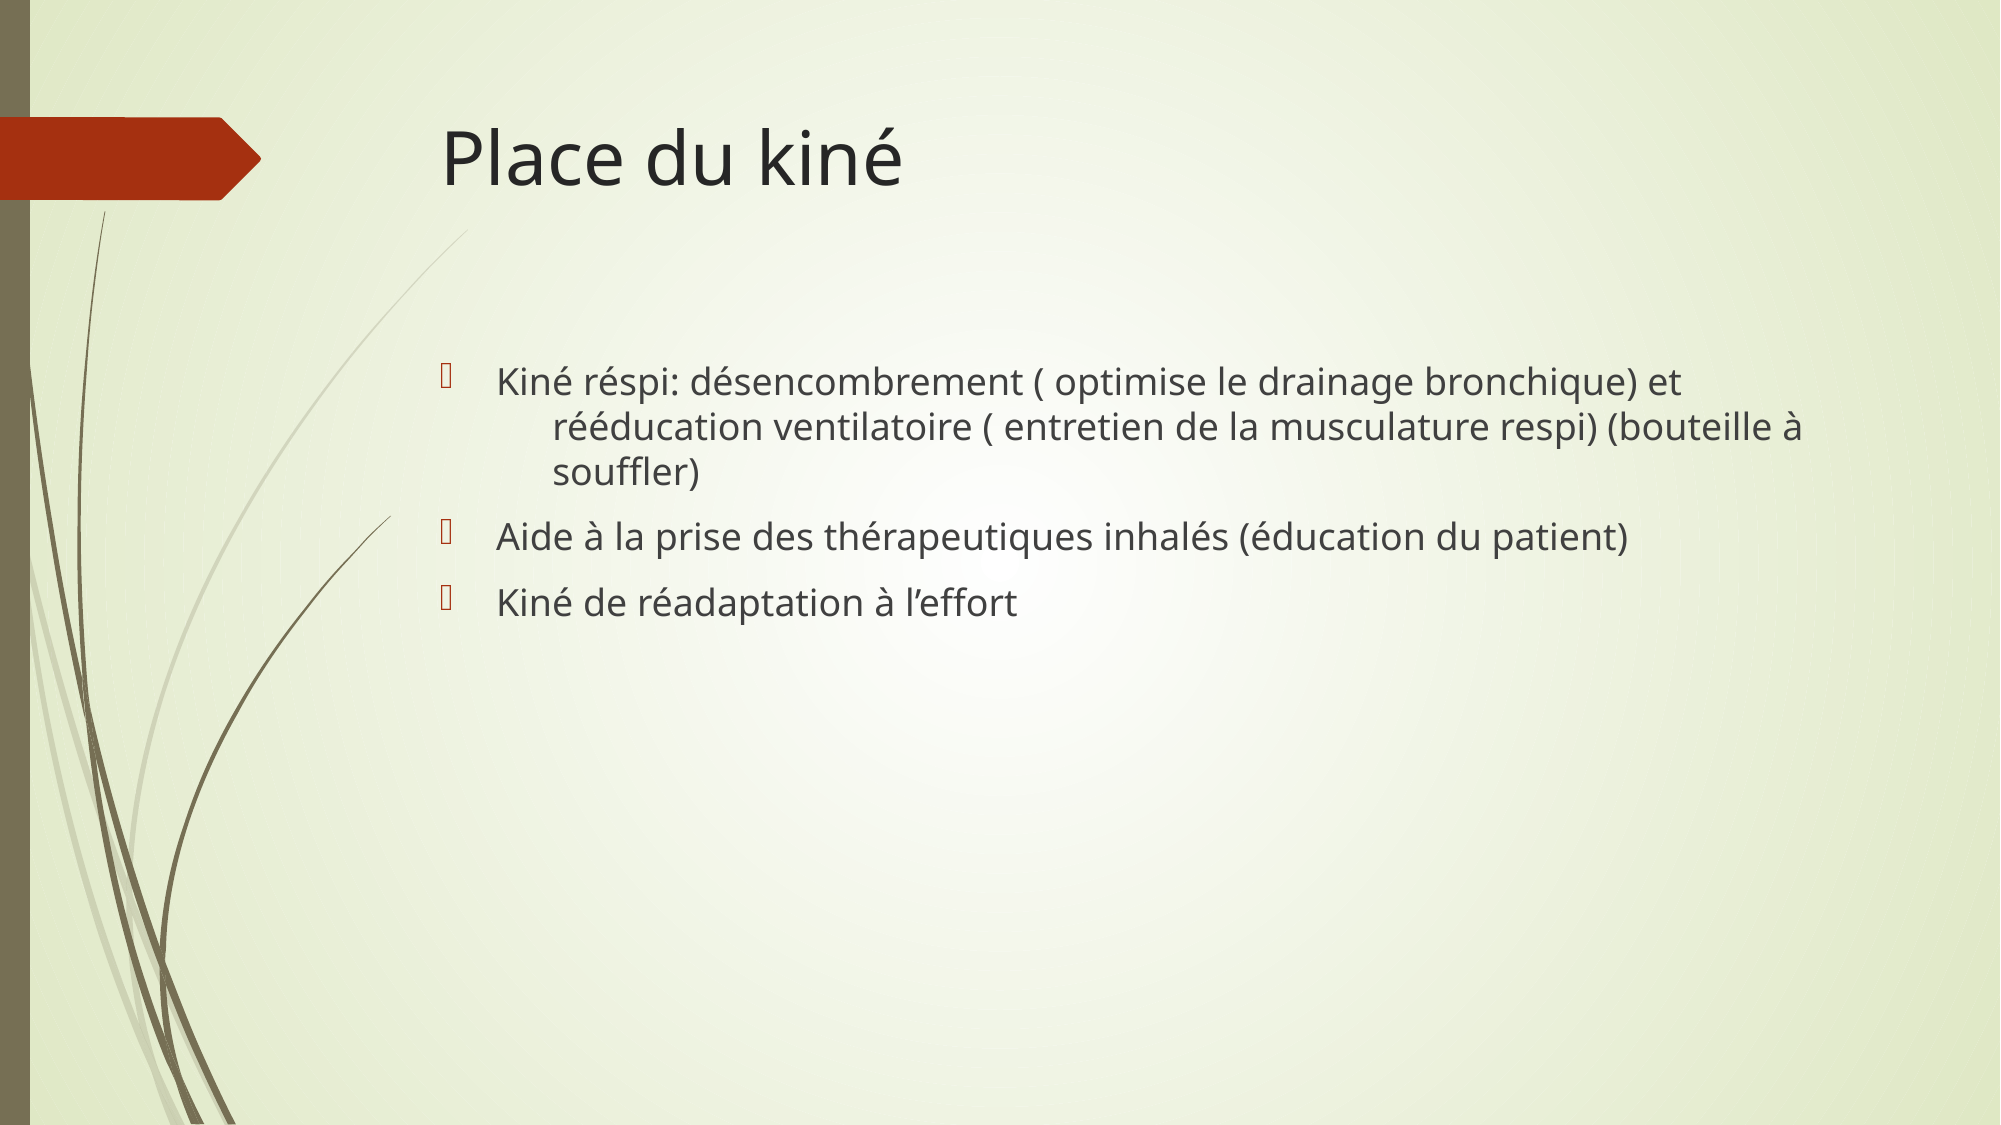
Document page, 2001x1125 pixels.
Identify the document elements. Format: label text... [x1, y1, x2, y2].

list Kiné réspi: désencombrement ( optimise le drainage bronchique) et rééducation ventilatoire ( entretien de la musculature respi) (bouteille à souffler) Aide à la prise des thérapeutiques inhalés (éducation du patient) Kiné de réadaptation à l’effort [424, 350, 1888, 970]
title Place du kiné [425, 102, 1888, 313]
